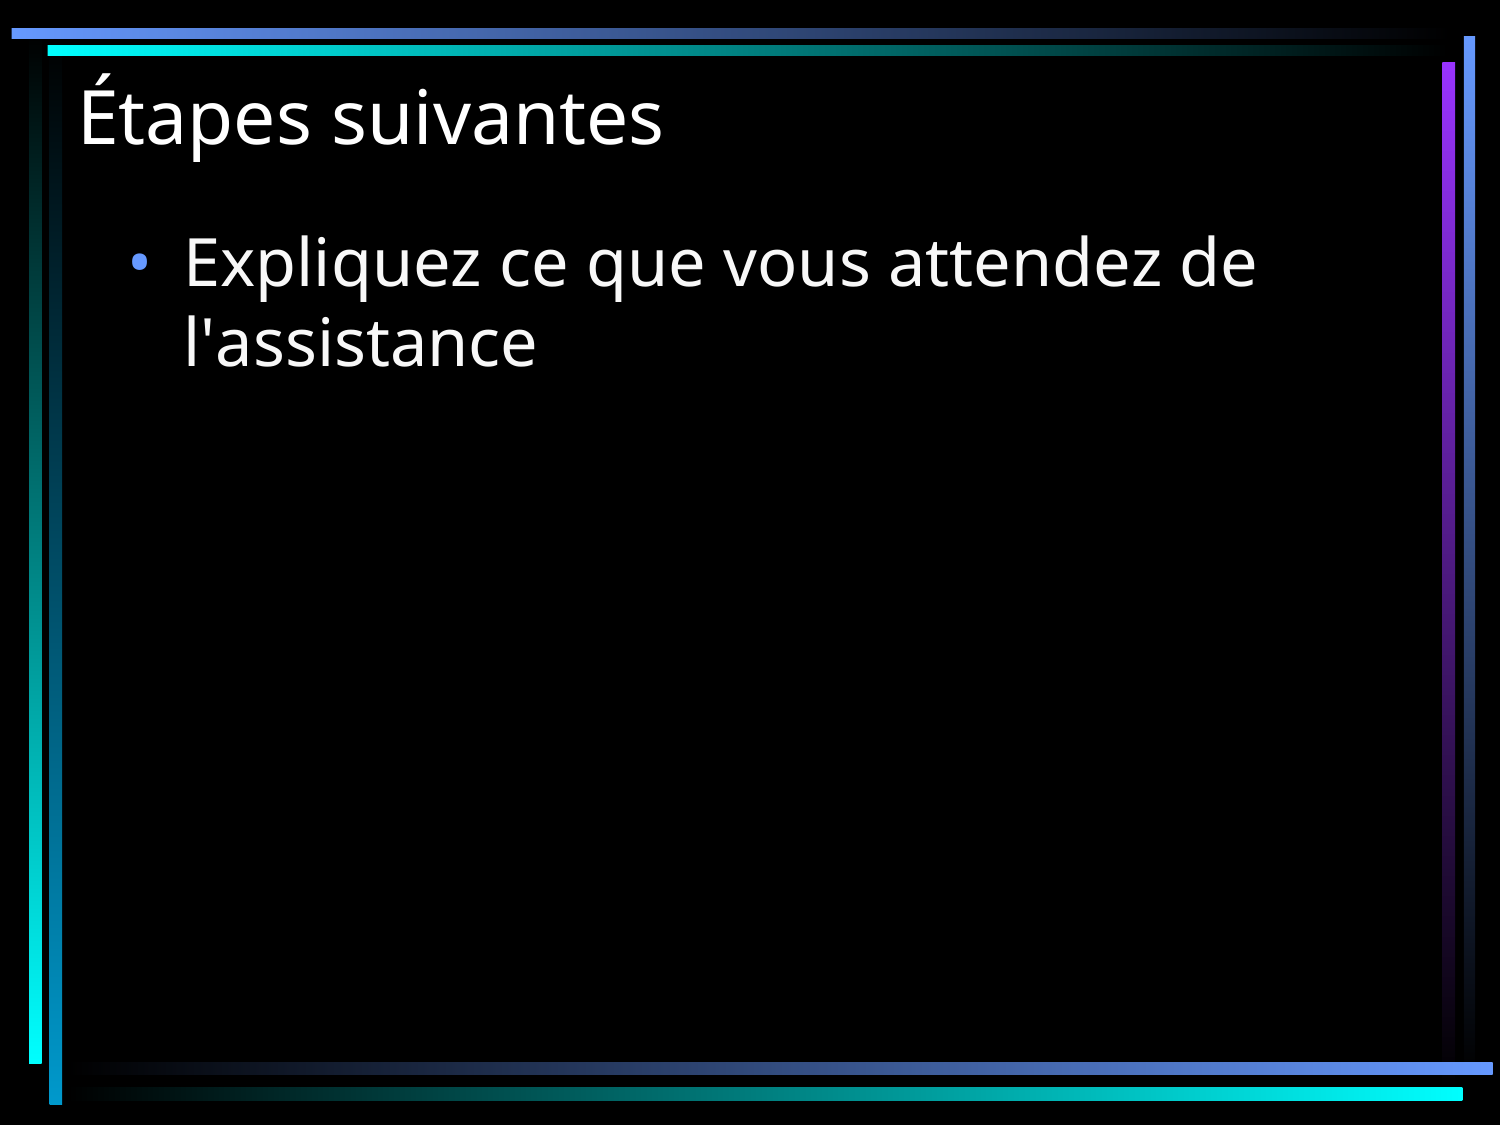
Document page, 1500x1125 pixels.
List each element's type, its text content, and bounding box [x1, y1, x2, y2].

list Expliquez ce que vous attendez de l'assistance [112, 212, 1388, 976]
title Étapes suivantes [62, 62, 1375, 200]
